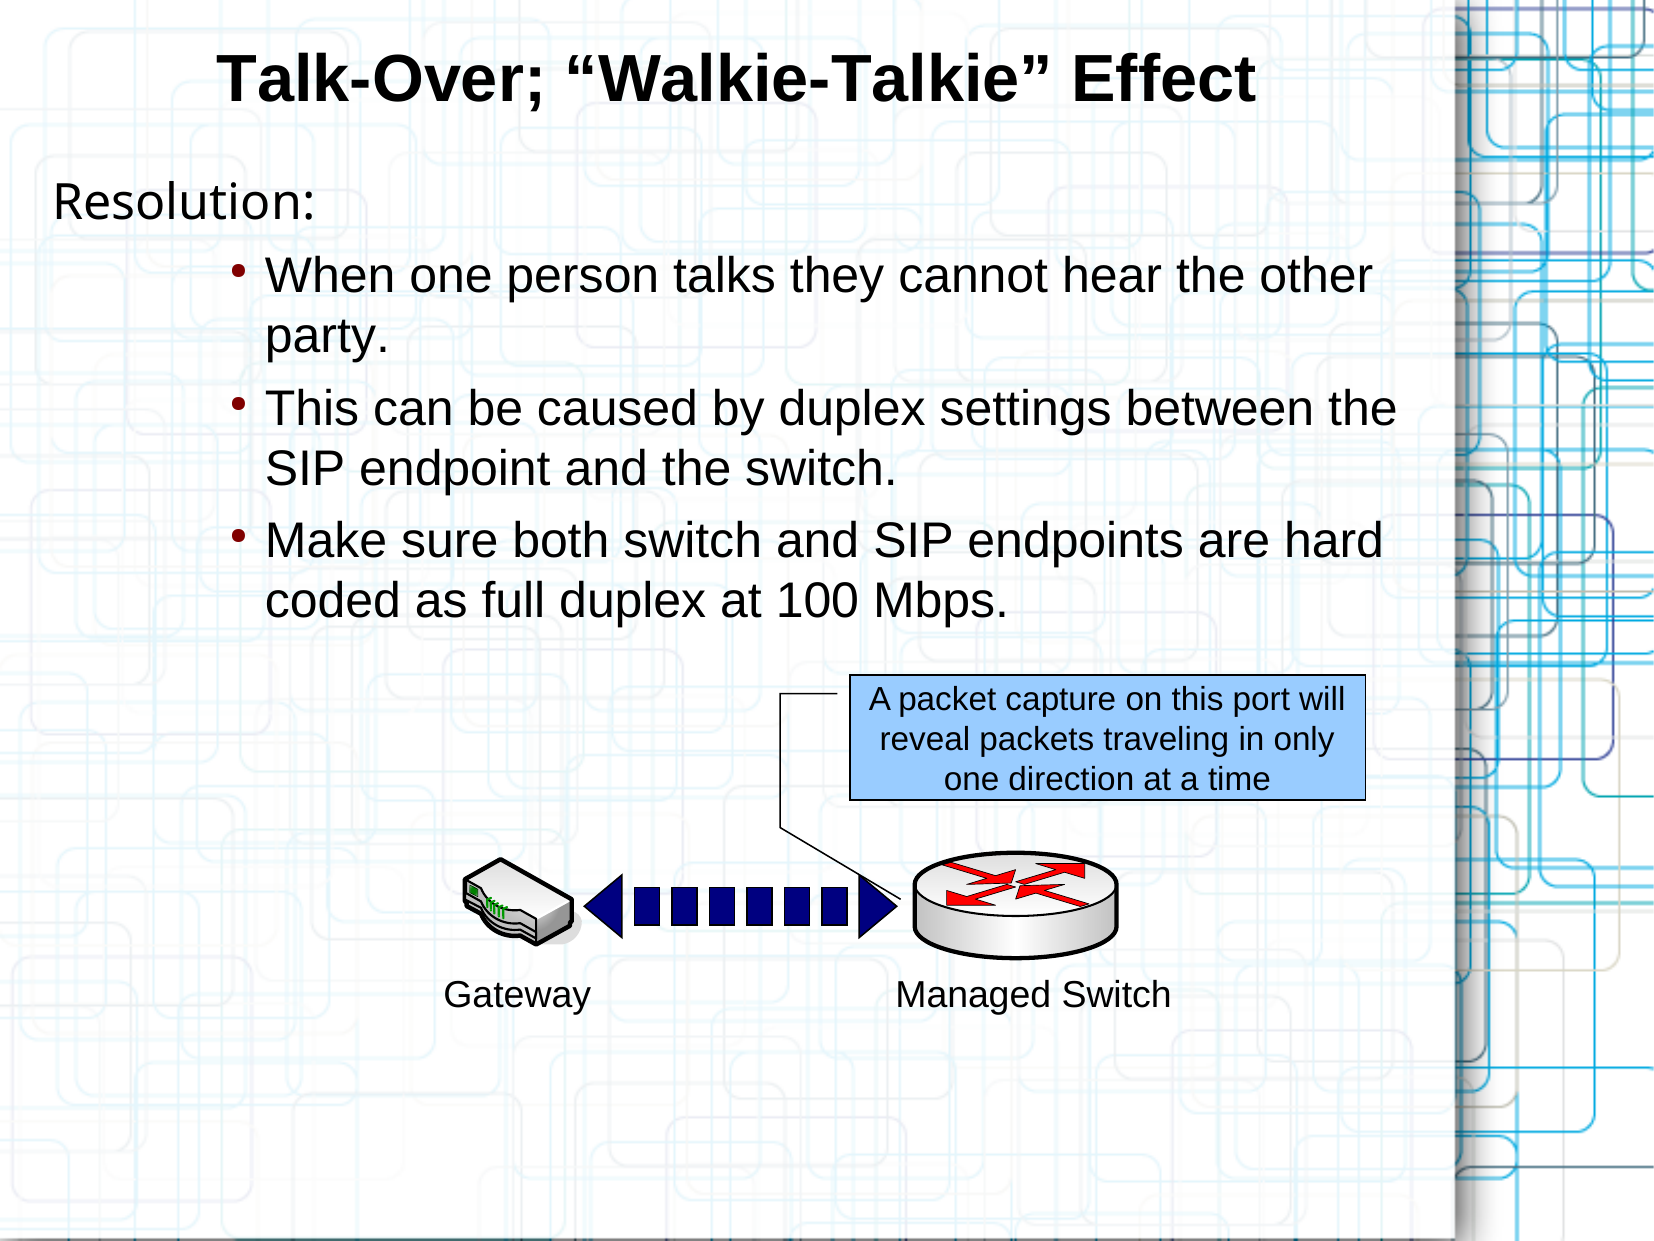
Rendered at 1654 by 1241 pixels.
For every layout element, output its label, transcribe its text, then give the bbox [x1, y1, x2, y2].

text_box Managed Switch [880, 962, 1187, 1023]
text_box [634, 887, 660, 925]
text_box A packet capture on this port will reveal packets traveling in only one direction at a time [850, 675, 1365, 800]
chart [909, 849, 1122, 961]
text_box [746, 887, 772, 925]
text_box [671, 887, 697, 925]
list Resolution: When one person talks they cannot hear the other party. This can be caused by duplex settings between the SIP endpoint and the switch. Make sure both switch and SIP endpoints are hard coded as full duplex at 100 Mbps. [37, 162, 1450, 1000]
picture [0, 0, 1654, 1241]
text_box Gateway [428, 962, 606, 1023]
text_box [821, 887, 847, 925]
text_box [859, 875, 897, 938]
text_box [584, 874, 622, 938]
text_box [784, 887, 810, 925]
title Talk-Over; “Walkie-Talkie” Effect [112, 24, 1363, 126]
text_box [709, 887, 735, 925]
chart [459, 853, 586, 951]
